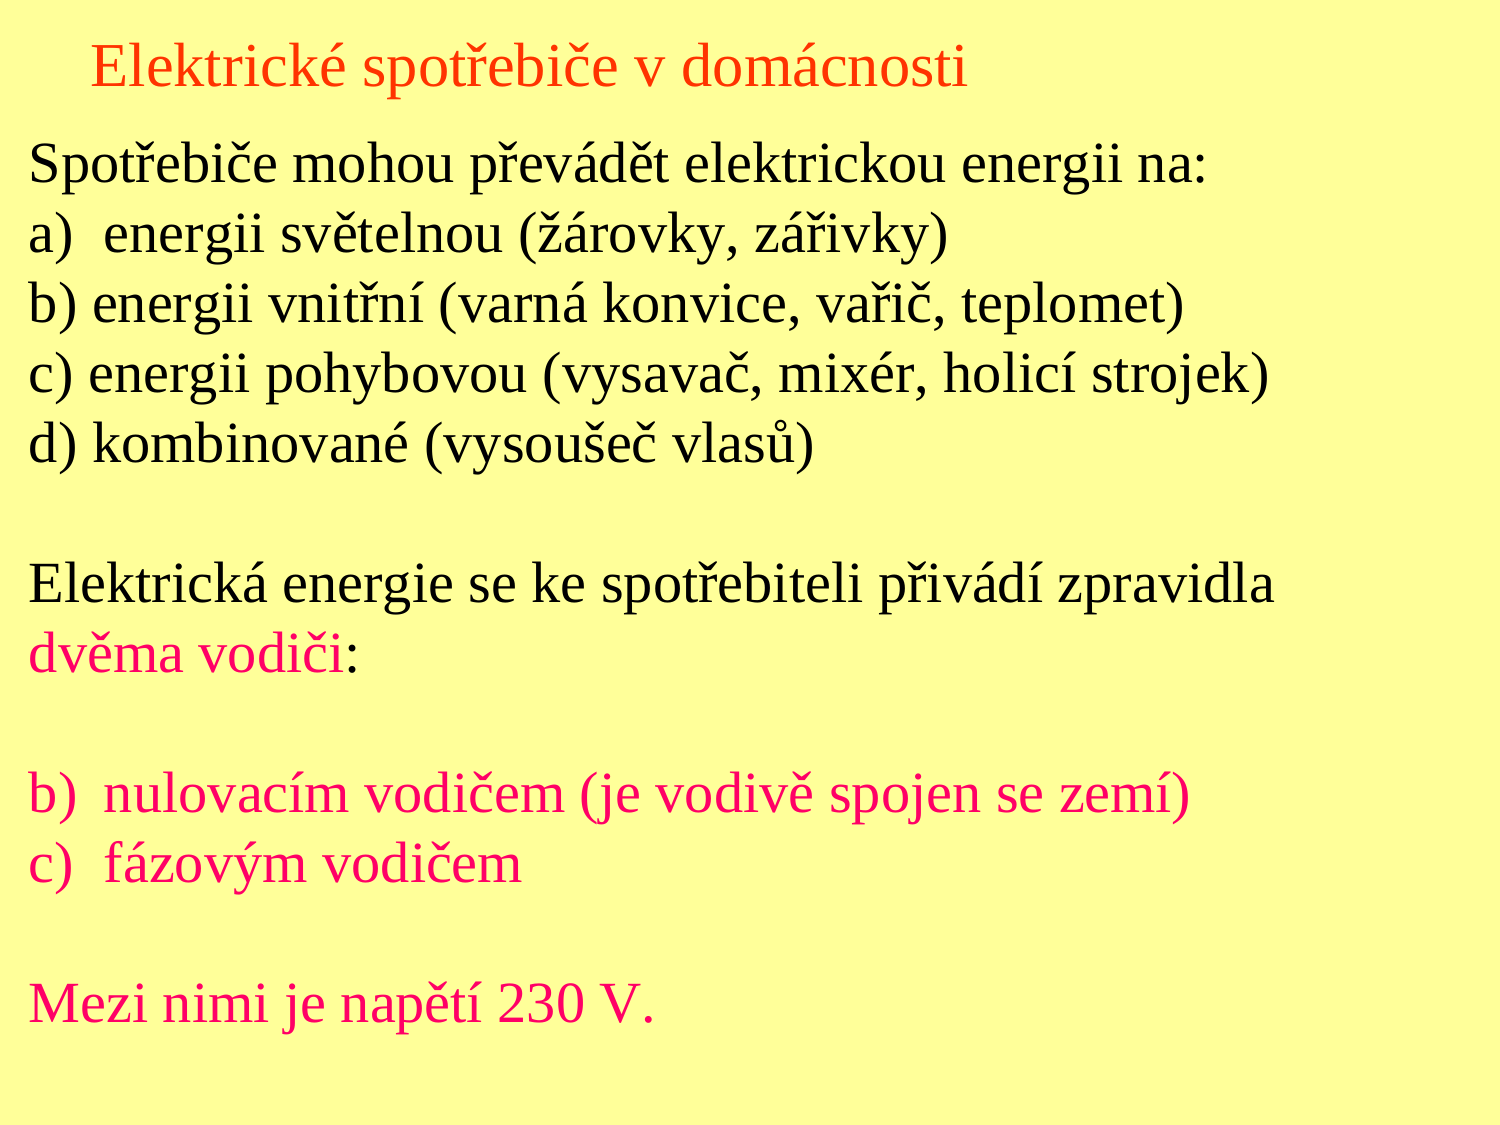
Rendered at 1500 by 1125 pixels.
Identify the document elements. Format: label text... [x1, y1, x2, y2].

text_box Elektrické spotřebiče v domácnosti [75, 16, 985, 107]
text_box Spotřebiče mohou převádět elektrickou energii na: energii světelnou (žárovky, zářivky) b) energii vnitřní (varná konvice, vařič, teplomet) c) energii pohybovou (vysavač, mixér, holicí strojek) d) kombinované (vysoušeč vlasů) Elektrická energie se ke spotřebiteli přivádí zpravidla dvěma vodiči: nulovacím vodičem (je vodivě spojen se zemí) fázovým vodičem Mezi nimi je napětí 230 V. [14, 116, 1441, 1043]
